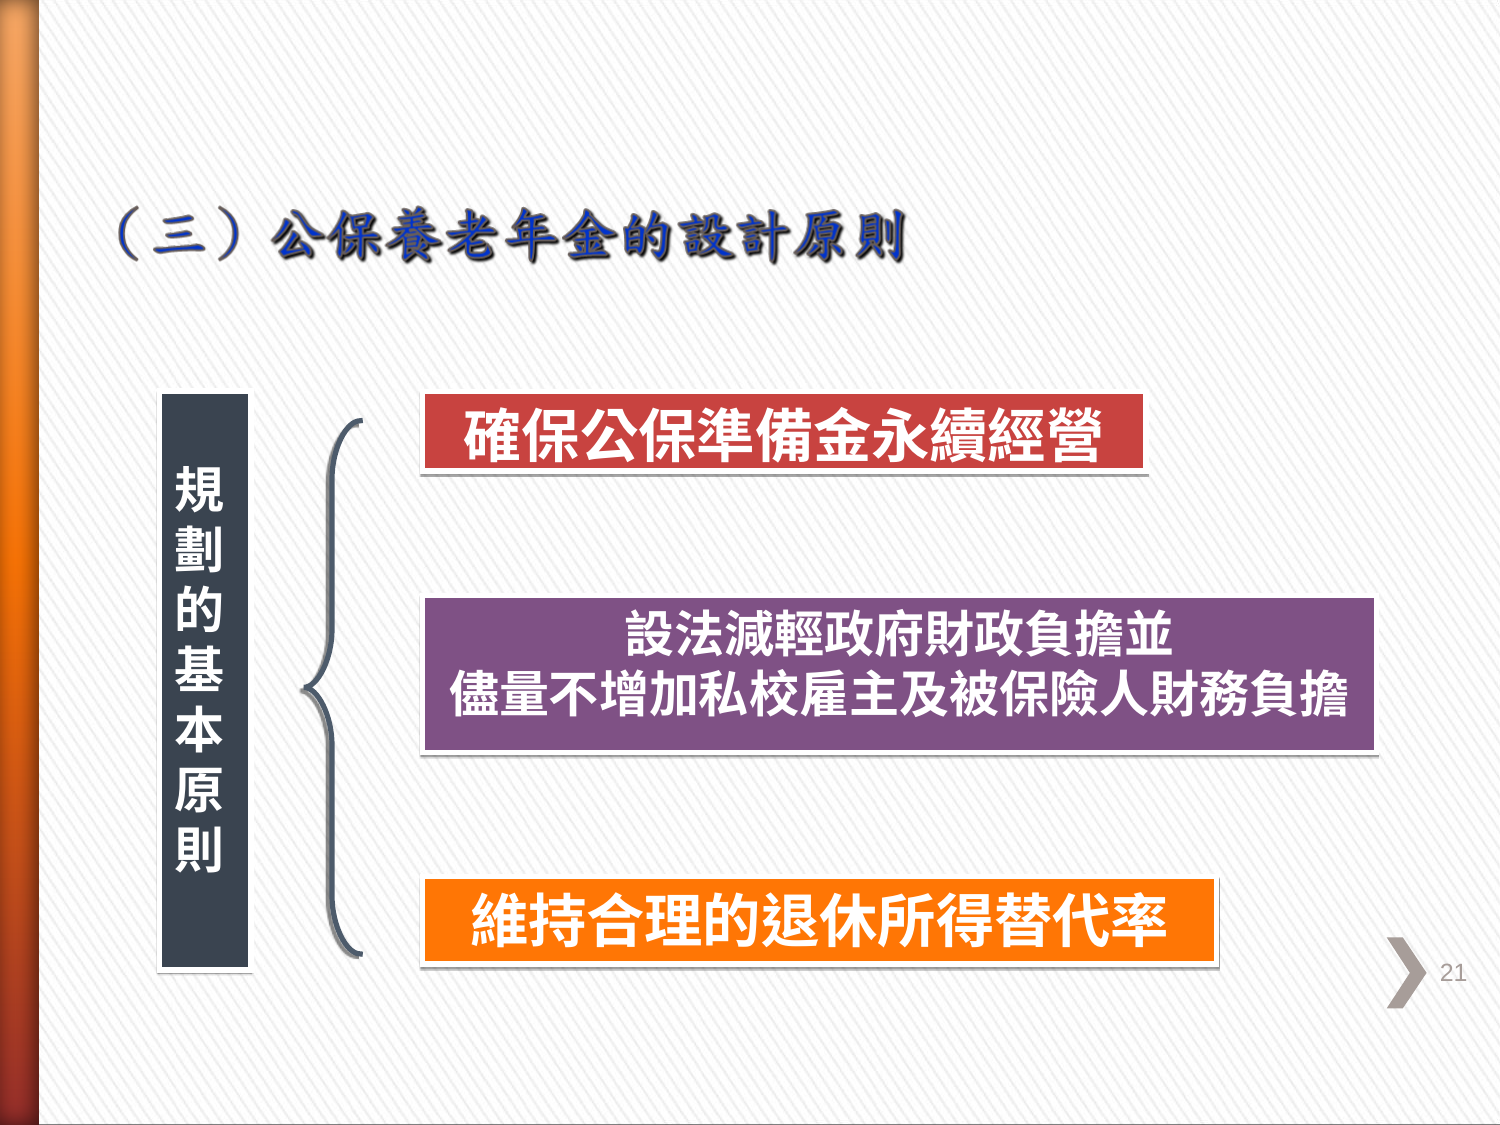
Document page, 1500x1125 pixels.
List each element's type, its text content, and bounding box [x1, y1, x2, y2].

picture [0, 0, 1500, 1125]
text_box 設法減輕政府財政負擔並 儘量不增加私校雇主及被保險人財務負擔 [422, 595, 1377, 753]
text_box 確保公保準備金永續經營 [422, 391, 1146, 471]
text_box 維持合理的退休所得替代率 [422, 876, 1217, 965]
text_box 規 劃 的 基 本 原 則 [159, 391, 252, 971]
text_box <編號> [1425, 941, 1488, 1002]
